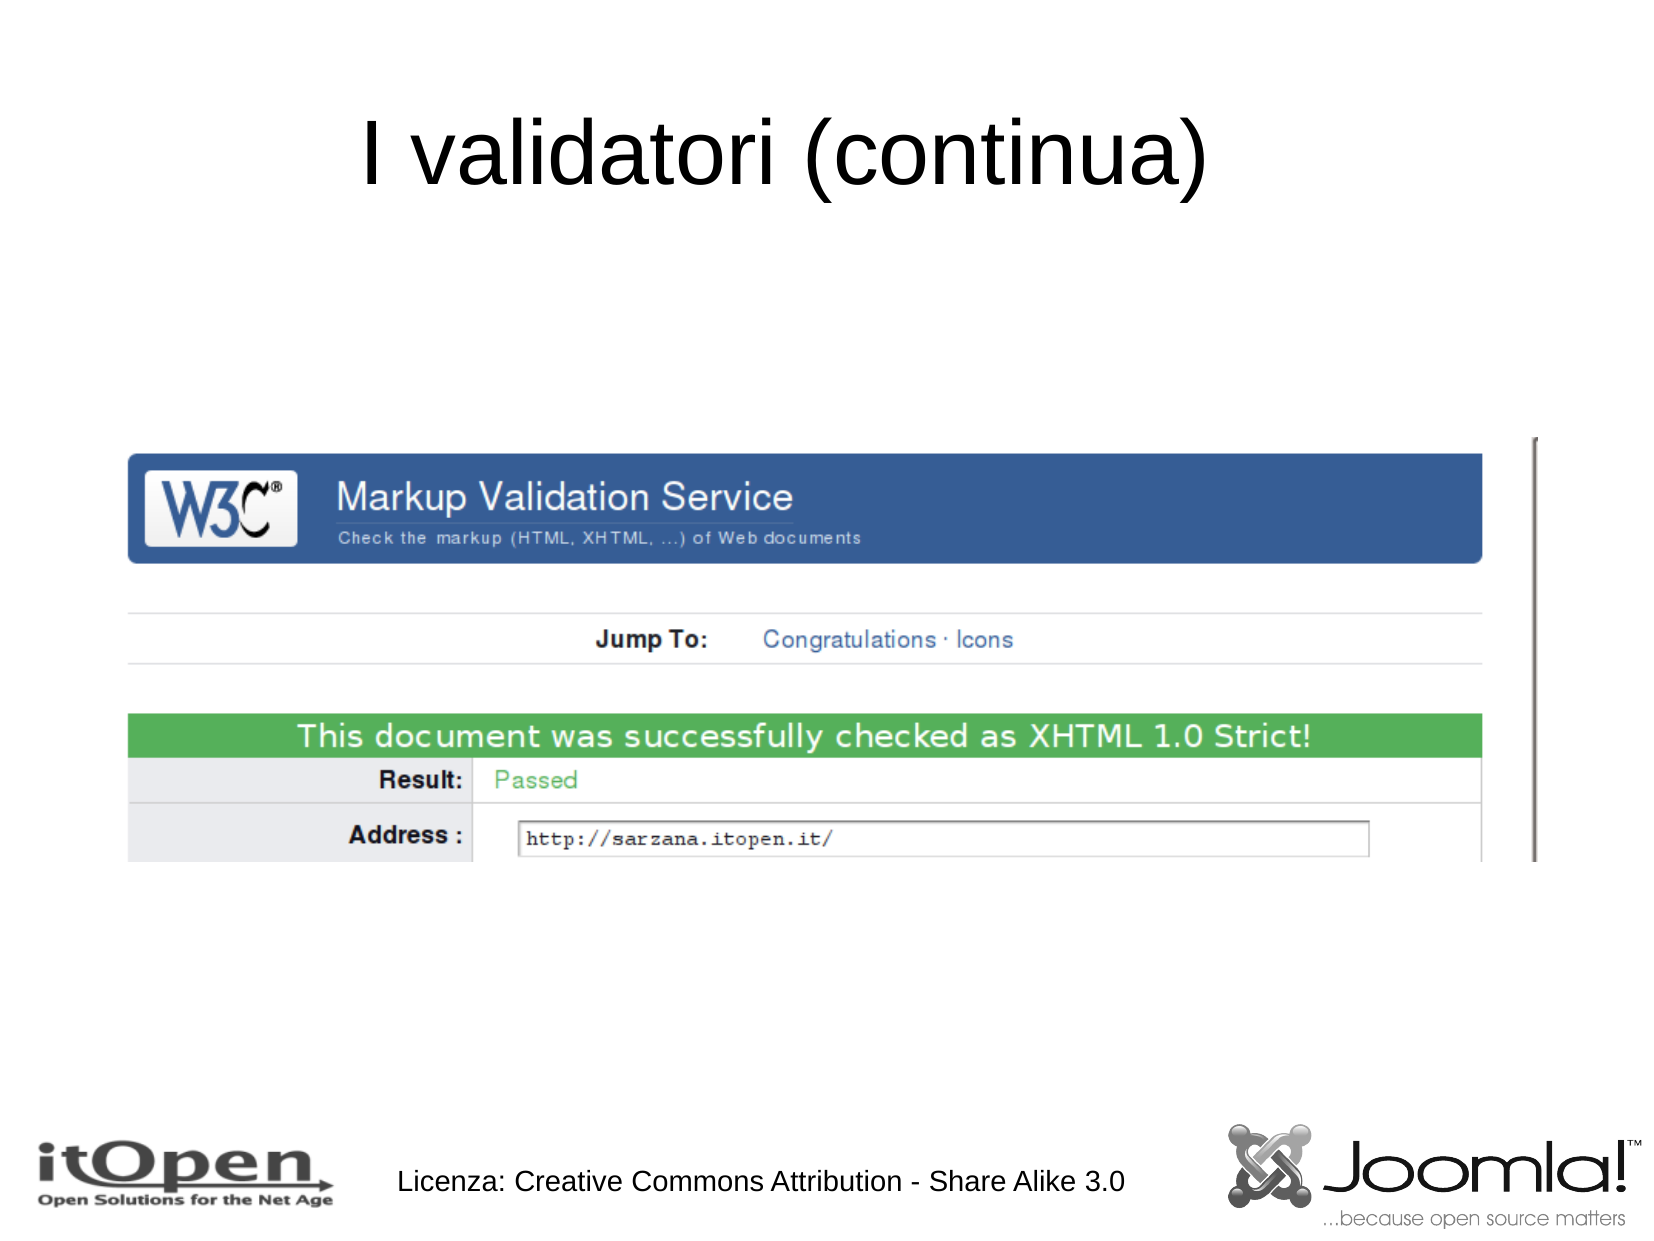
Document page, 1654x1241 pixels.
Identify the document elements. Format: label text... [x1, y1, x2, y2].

title I validatori (continua) [41, 49, 1530, 257]
picture [82, 437, 1538, 862]
